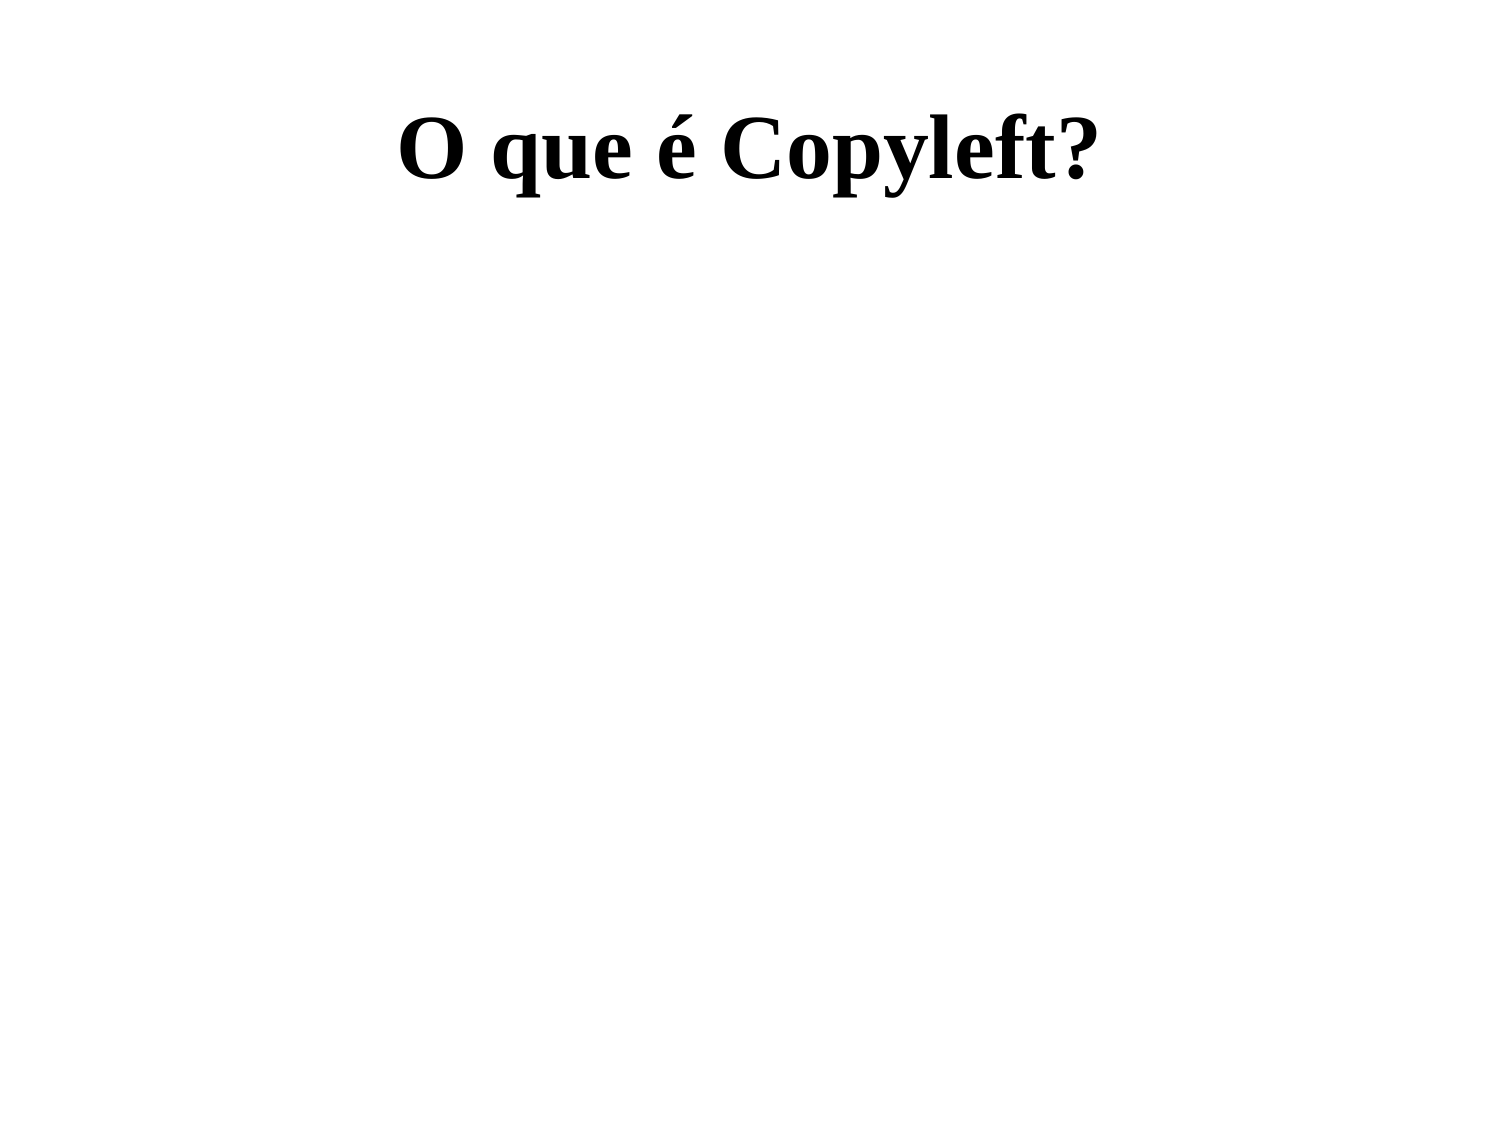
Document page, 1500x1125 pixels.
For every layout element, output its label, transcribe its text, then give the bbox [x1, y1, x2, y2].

title O que é Copyleft? [0, 78, 1500, 218]
